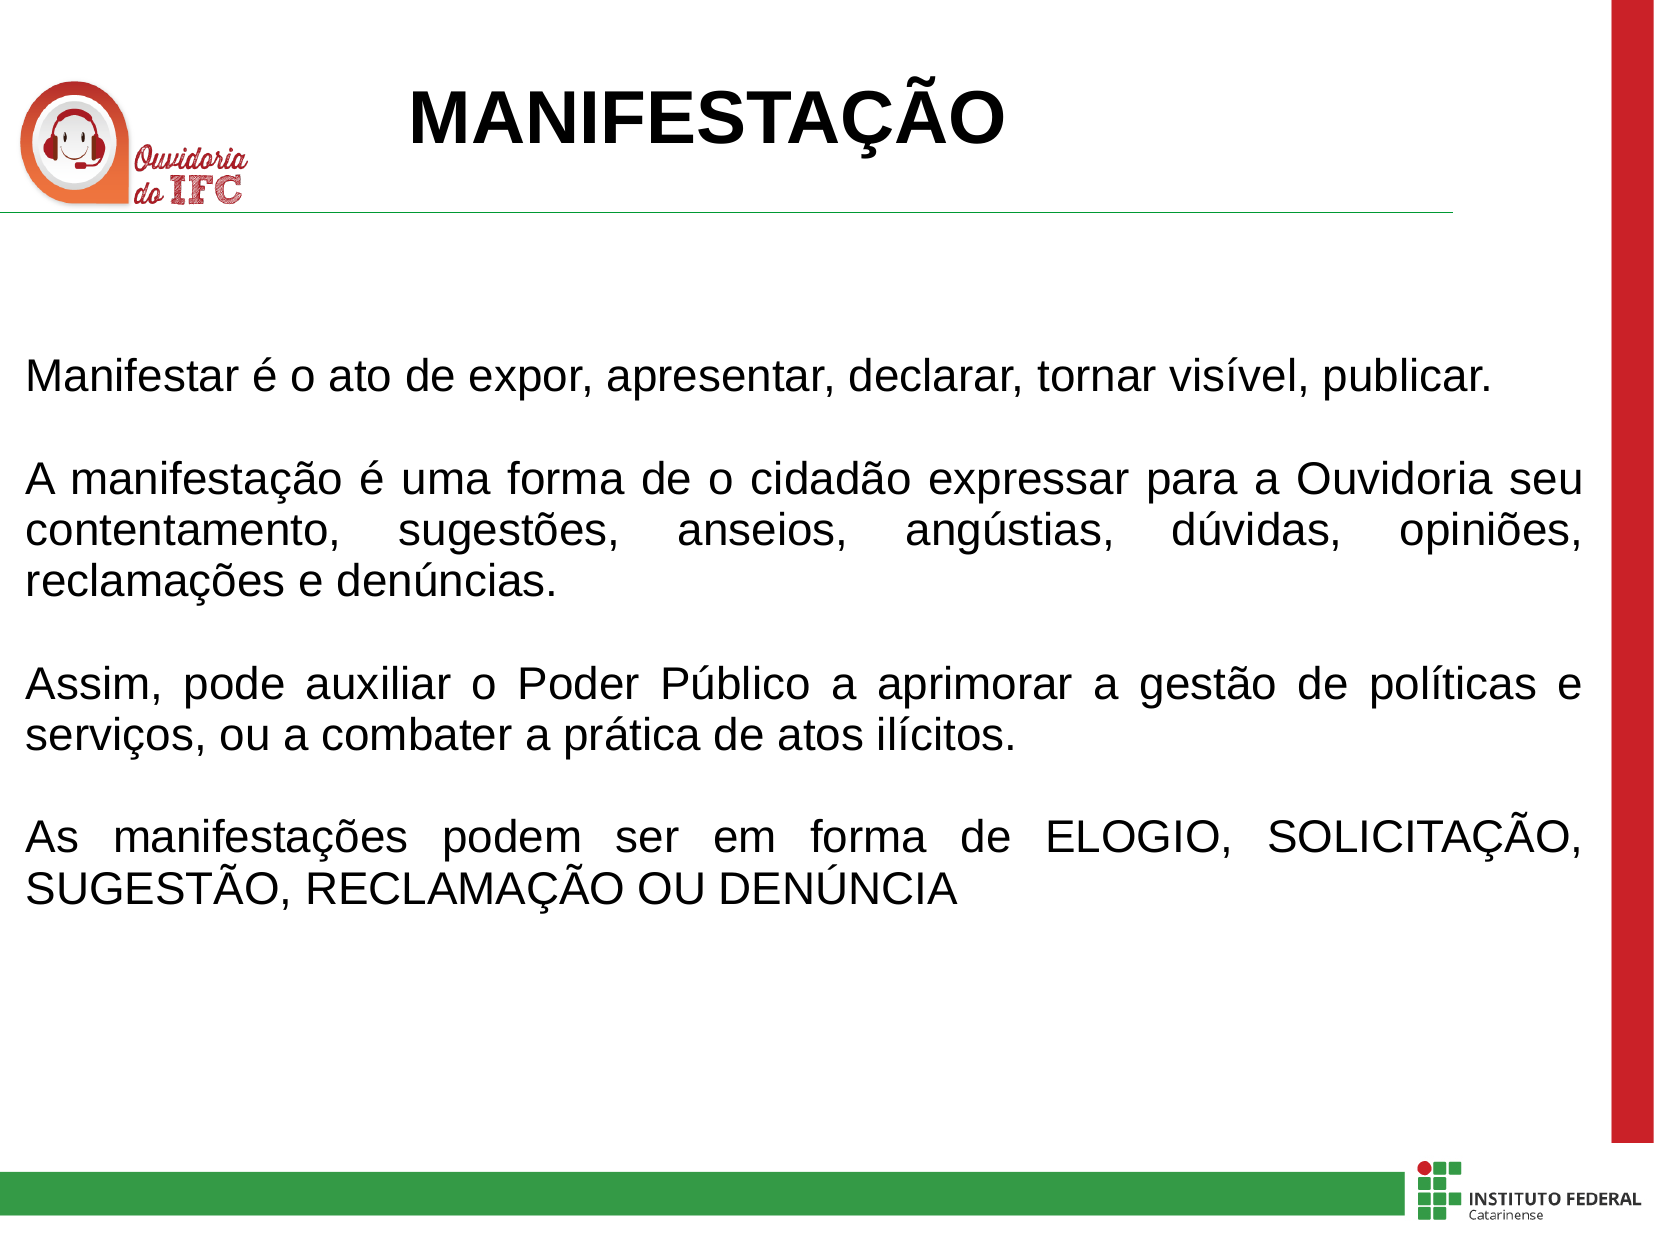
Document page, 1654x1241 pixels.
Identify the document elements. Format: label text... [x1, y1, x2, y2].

title MANIFESTAÇÃO [35, 35, 1607, 201]
picture [0, 0, 1654, 1241]
subtitle Manifestar é o ato de expor, apresentar, declarar, tornar visível, publicar. A manifestação é uma forma de o cidadão expressar para a Ouvidoria seu contentamento, sugestões, anseios, angústias, dúvidas, opiniões, reclamações e denúncias. Assim, pode auxiliar o Poder Público a aprimorar a gestão de políticas e serviços, ou a combater a prática de atos ilícitos. As manifestações podem ser em forma de ELOGIO, SOLICITAÇÃO, SUGESTÃO, RECLAMAÇÃO OU DENÚNCIA [25, 247, 1585, 1241]
